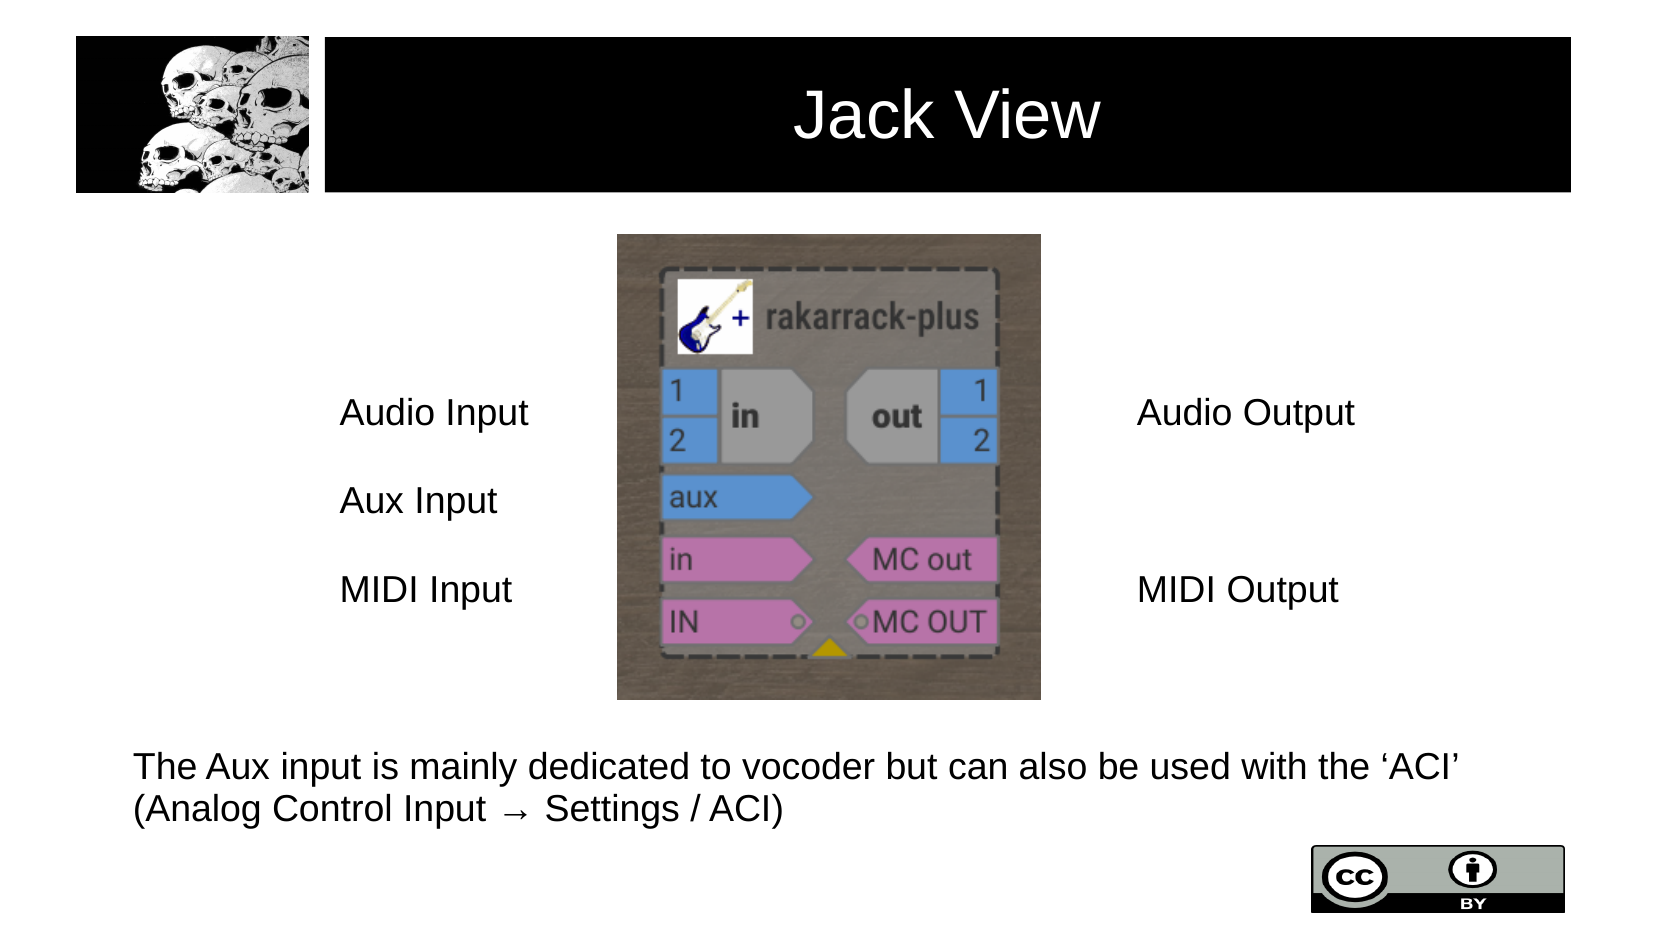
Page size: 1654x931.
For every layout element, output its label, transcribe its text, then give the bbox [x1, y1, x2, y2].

picture [1311, 845, 1565, 913]
text_box MIDI Input [324, 561, 562, 621]
text_box The Aux input is mainly dedicated to vocoder but can also be used with the ‘ACI’ (Analog Control Input → Settings / ACI) [118, 738, 1536, 837]
picture [617, 234, 1041, 700]
text_box Audio Input [324, 383, 562, 443]
text_box MIDI Output [1122, 561, 1359, 621]
text_box Aux Input [324, 472, 562, 532]
picture [76, 36, 309, 193]
text_box Audio Output [1122, 383, 1388, 443]
title Jack View [324, 37, 1571, 193]
